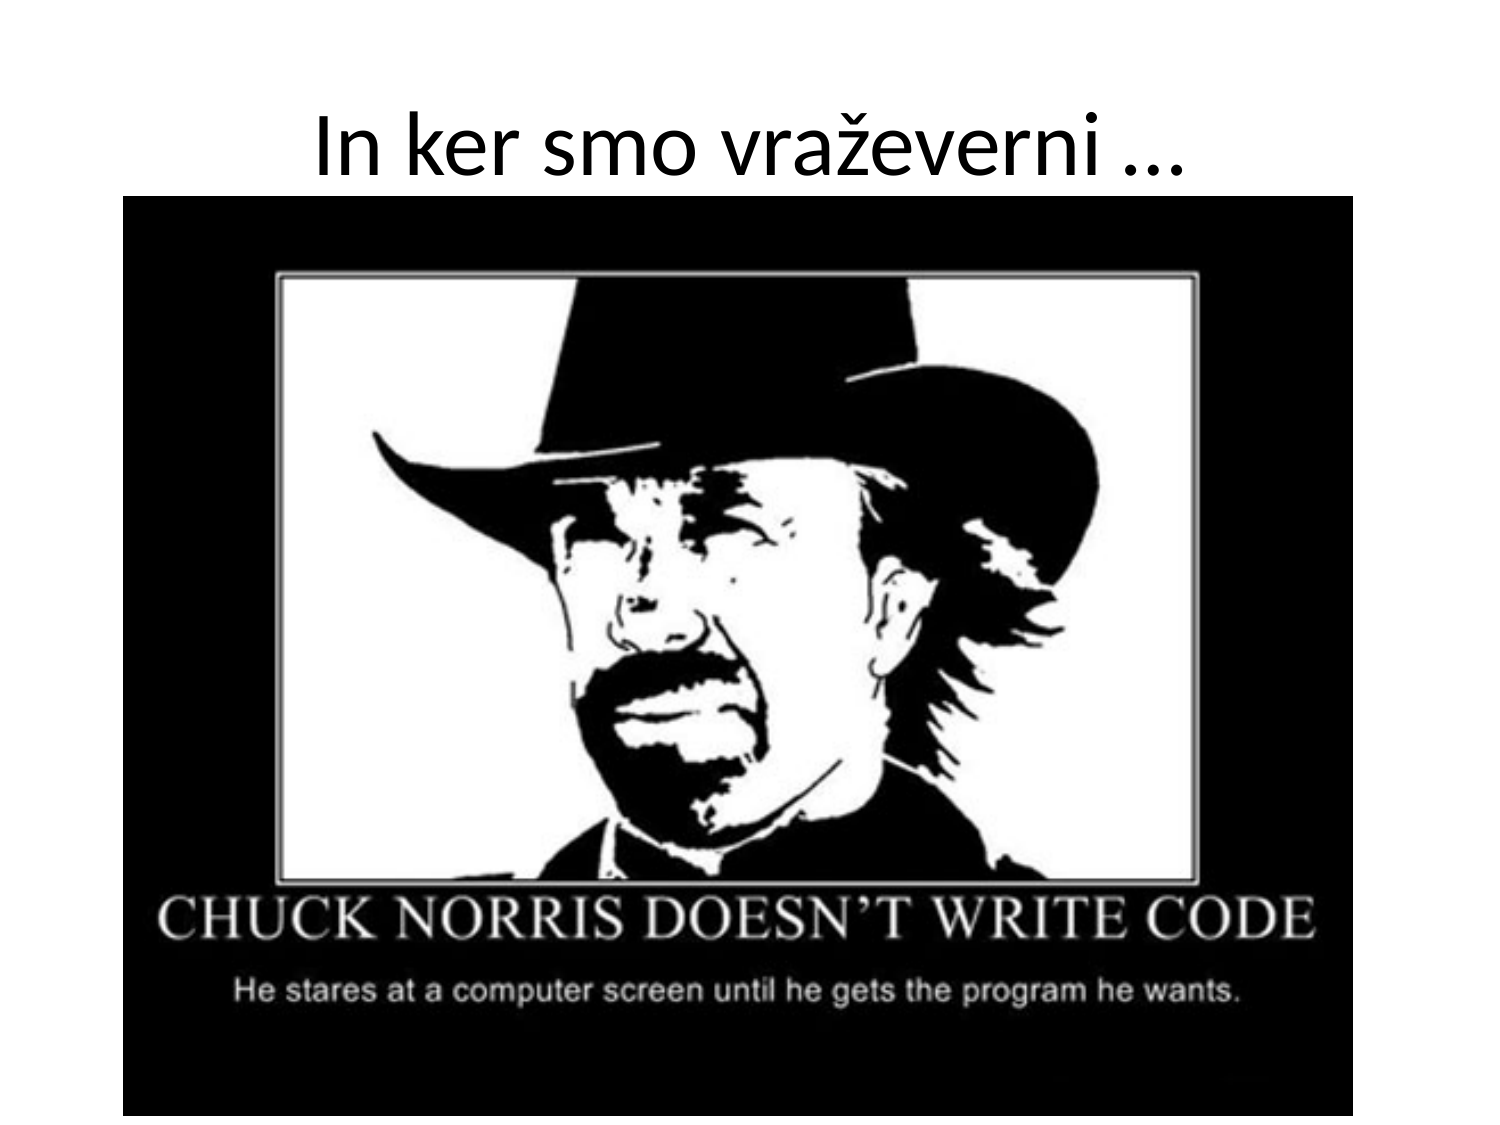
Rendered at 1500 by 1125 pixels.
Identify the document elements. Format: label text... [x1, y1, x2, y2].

title In ker smo vraževerni … [75, 45, 1425, 233]
picture [123, 196, 1353, 1116]
